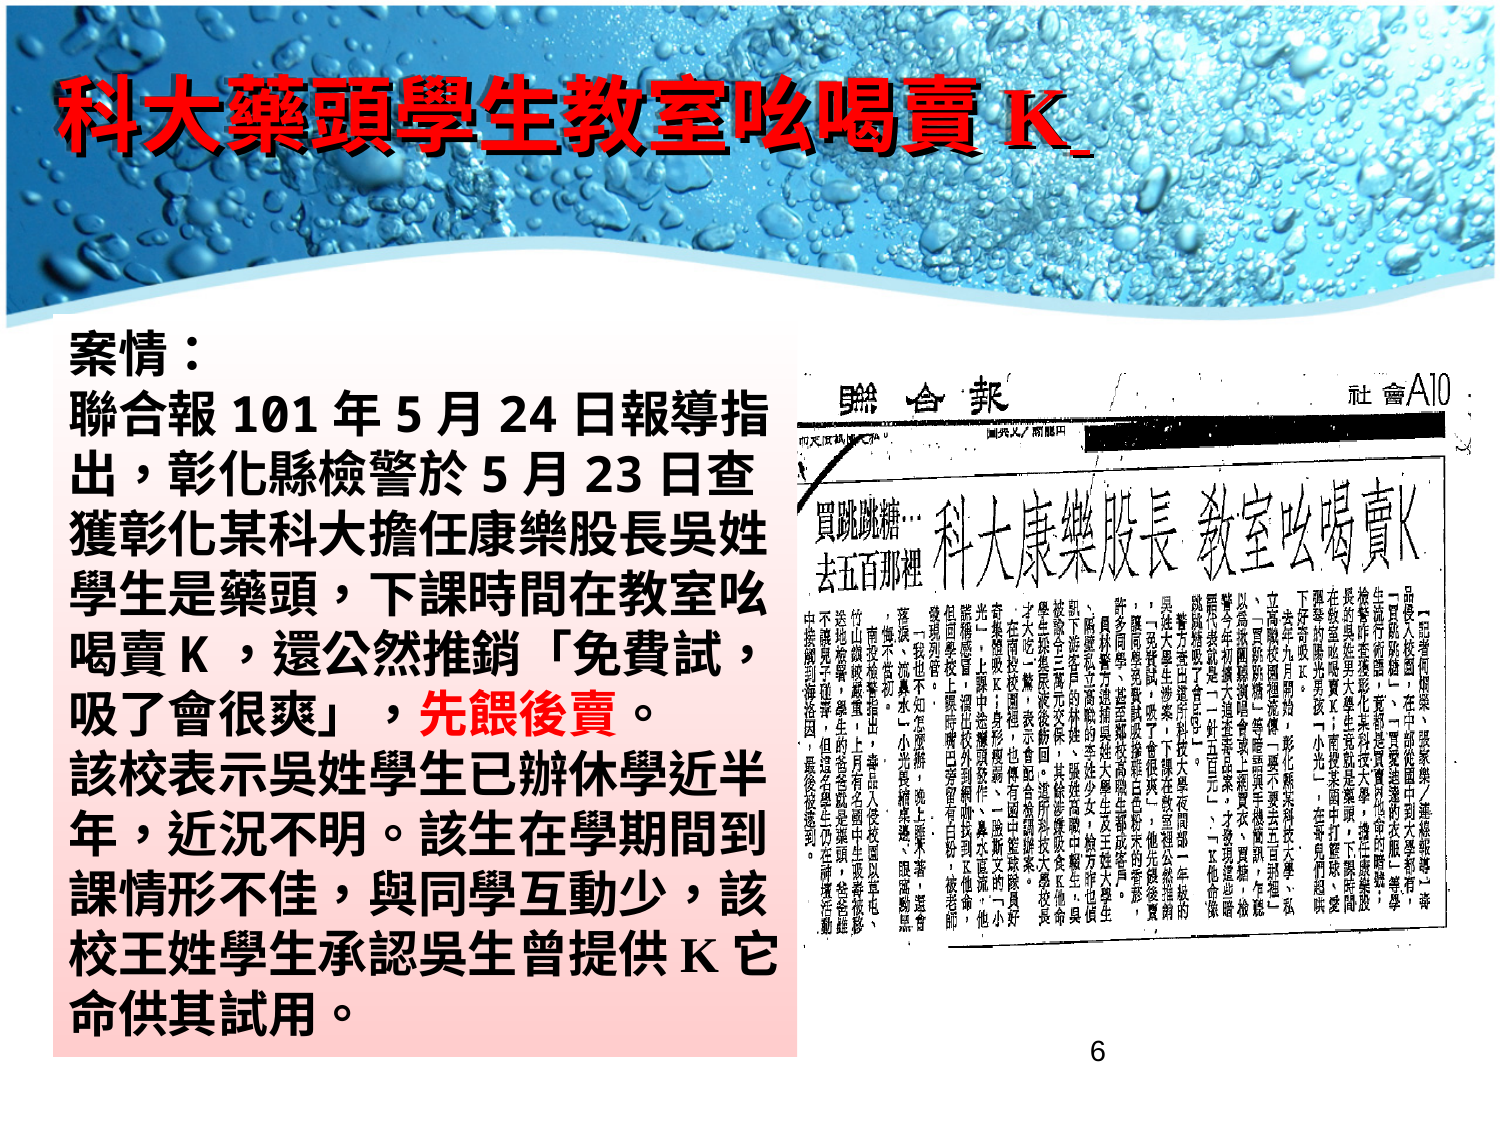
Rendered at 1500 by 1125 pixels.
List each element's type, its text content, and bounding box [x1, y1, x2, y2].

text_box [1074, 1024, 1426, 1103]
text_box 科大藥頭學生教室吆喝賣K [41, 54, 1117, 171]
picture [0, 0, 1500, 1125]
text_box 案情： 聯合報101年5月24日報導指出，彰化縣檢警於5月23日查獲彰化某科大擔任康樂股長吳姓學生是藥頭，下課時間在教室吆喝賣K，還公然推銷「免費試， 吸了會很爽」，先餵後賣。 該校表示吳姓學生已辦休學近半年，近況不明。該生在學期間到課情形不佳，與同學互動少，該校王姓學生承認吳生曾提供K它命供其試用。 [53, 314, 798, 1057]
